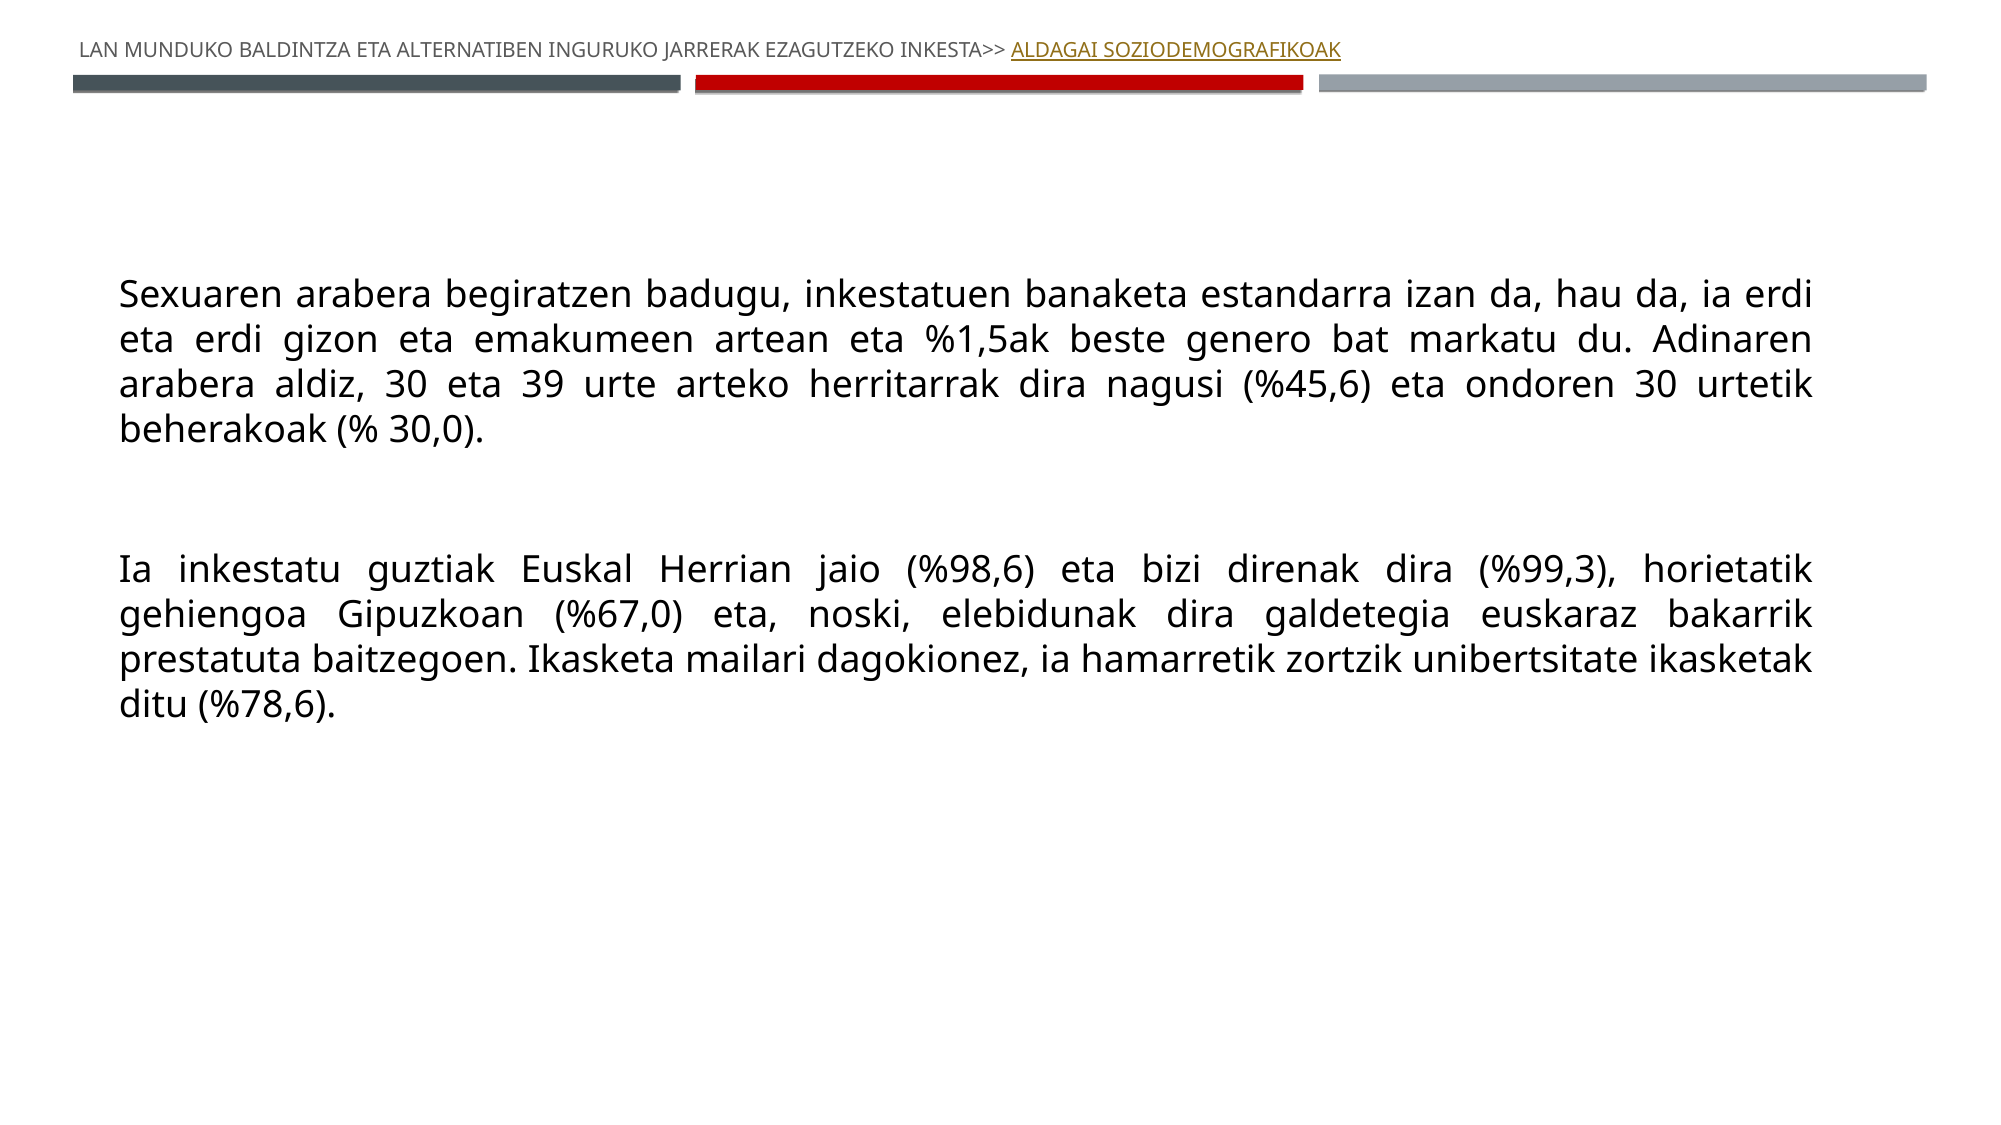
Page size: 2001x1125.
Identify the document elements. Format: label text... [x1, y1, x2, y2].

text_box Sexuaren arabera begiratzen badugu, inkestatuen banaketa estandarra izan da, hau da, ia erdi eta erdi gizon eta emakumeen artean eta %1,5ak beste genero bat markatu du. Adinaren arabera aldiz, 30 eta 39 urte arteko herritarrak dira nagusi (%45,6) eta ondoren 30 urtetik beherakoak (% 30,0). Ia inkestatu guztiak Euskal Herrian jaio (%98,6) eta bizi direnak dira (%99,3), horietatik gehiengoa Gipuzkoan (%67,0) eta, noski, elebidunak dira galdetegia euskaraz bakarrik prestatuta baitzegoen. Ikasketa mailari dagokionez, ia hamarretik zortzik unibertsitate ikasketak ditu (%78,6). [104, 262, 1830, 733]
text_box LAN MUNDUKO BALDINTZA ETA ALTERNATIBEN INGURUKO JARRERAK EZAGUTZEKO INKESTA>> ALDAGAI SOZIODEMOGRAFIKOAK [64, 29, 1926, 69]
